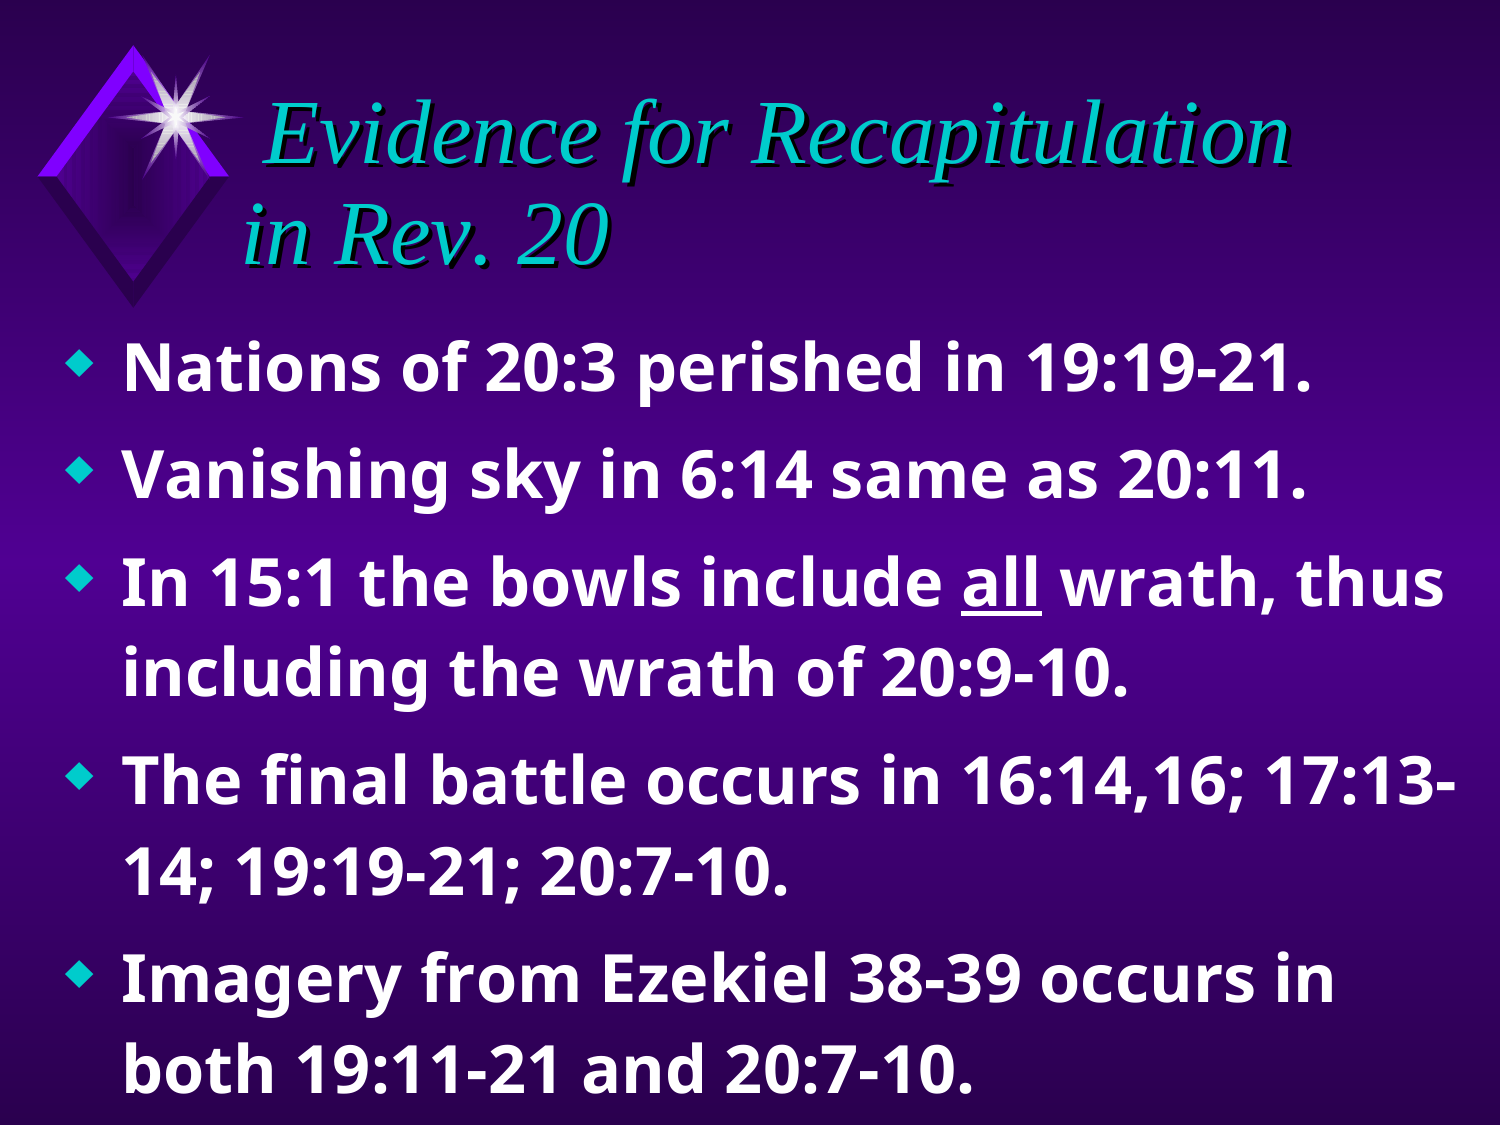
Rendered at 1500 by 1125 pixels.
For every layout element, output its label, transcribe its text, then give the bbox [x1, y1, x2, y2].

list Nations of 20:3 perished in 19:19-21. Vanishing sky in 6:14 same as 20:11. In 15:1 the bowls include all wrath, thus including the wrath of 20:9-10. The final battle occurs in 16:14,16; 17:13-14; 19:19-21; 20:7-10. Imagery from Ezekiel 38-39 occurs in both 19:11-21 and 20:7-10. [49, 312, 1500, 988]
title Evidence for Recapitulation in Rev. 20 [224, 73, 1388, 293]
